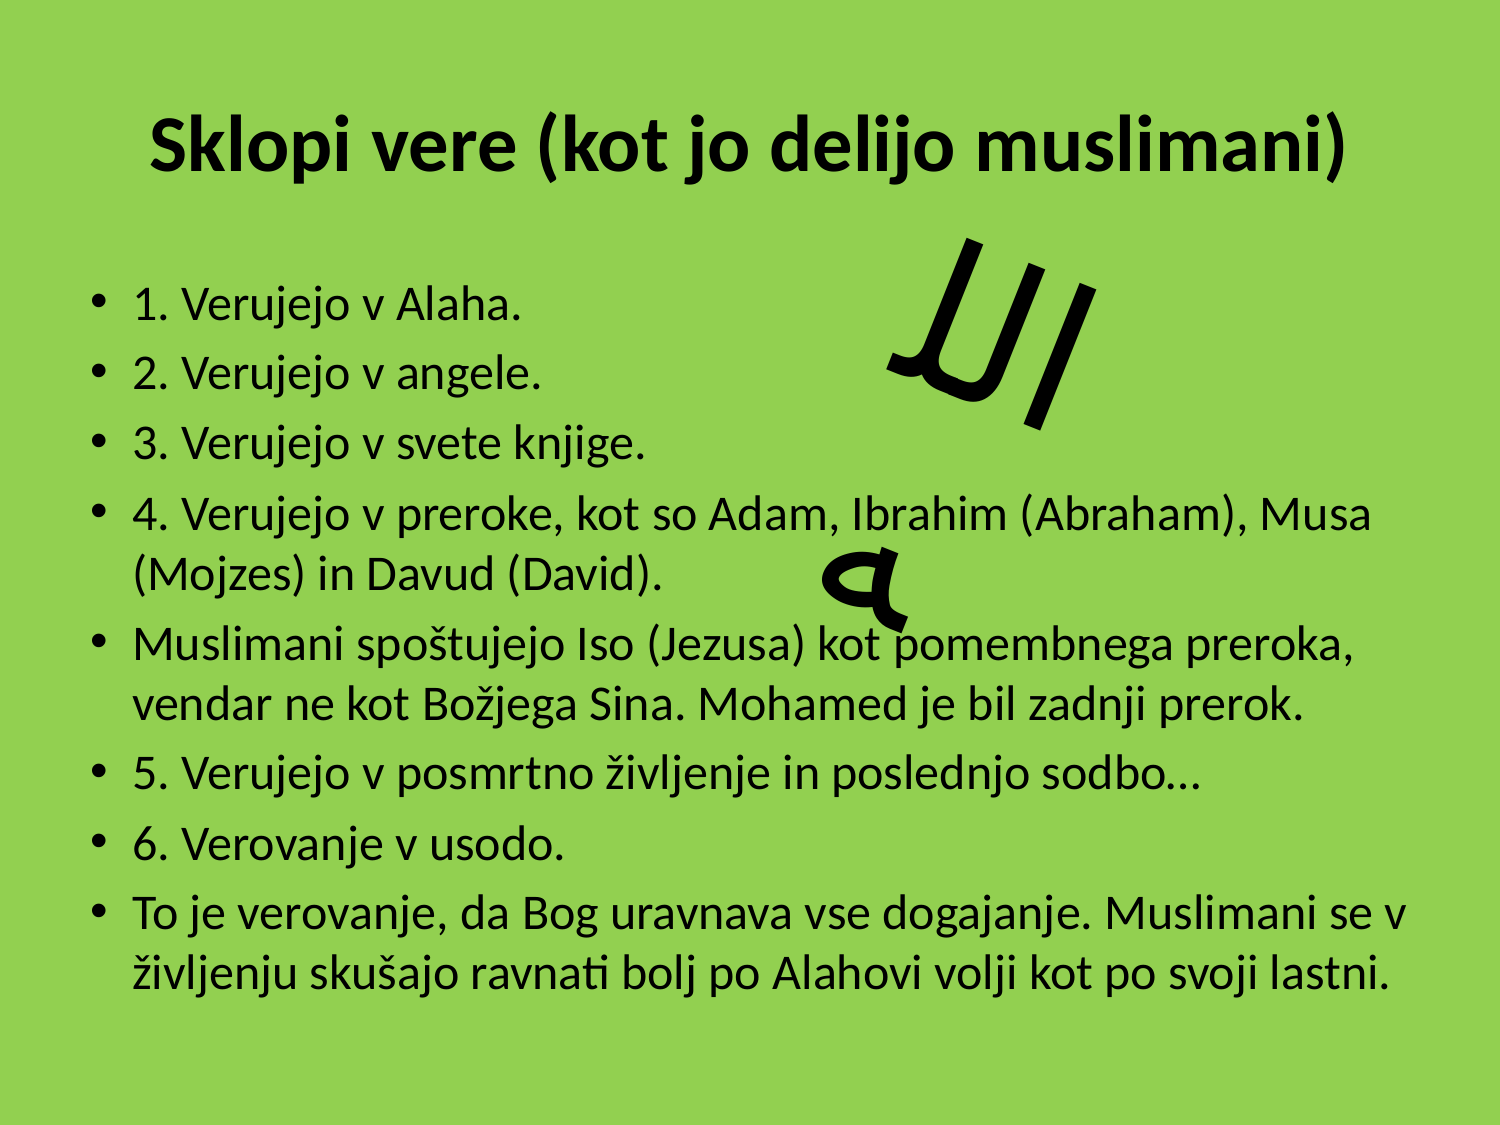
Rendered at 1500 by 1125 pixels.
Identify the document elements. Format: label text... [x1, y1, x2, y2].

list 1. Verujejo v Alaha. 2. Verujejo v angele. 3. Verujejo v svete knjige. 4. Verujejo v preroke, kot so Adam, Ibrahim (Abraham), Musa (Mojzes) in Davud (David). Muslimani spoštujejo Iso (Jezusa) kot pomembnega preroka, vendar ne kot Božjega Sina. Mohamed je bil zadnji prerok. 5. Verujejo v posmrtno življenje in poslednjo sodbo… 6. Verovanje v usodo. To je verovanje, da Bog uravnava vse dogajanje. Muslimani se v življenju skušajo ravnati bolj po Alahovi volji kot po svoji lastni. [75, 262, 1425, 1059]
text_box الله [768, 172, 1161, 716]
title Sklopi vere (kot jo delijo muslimani) [75, 45, 1425, 233]
